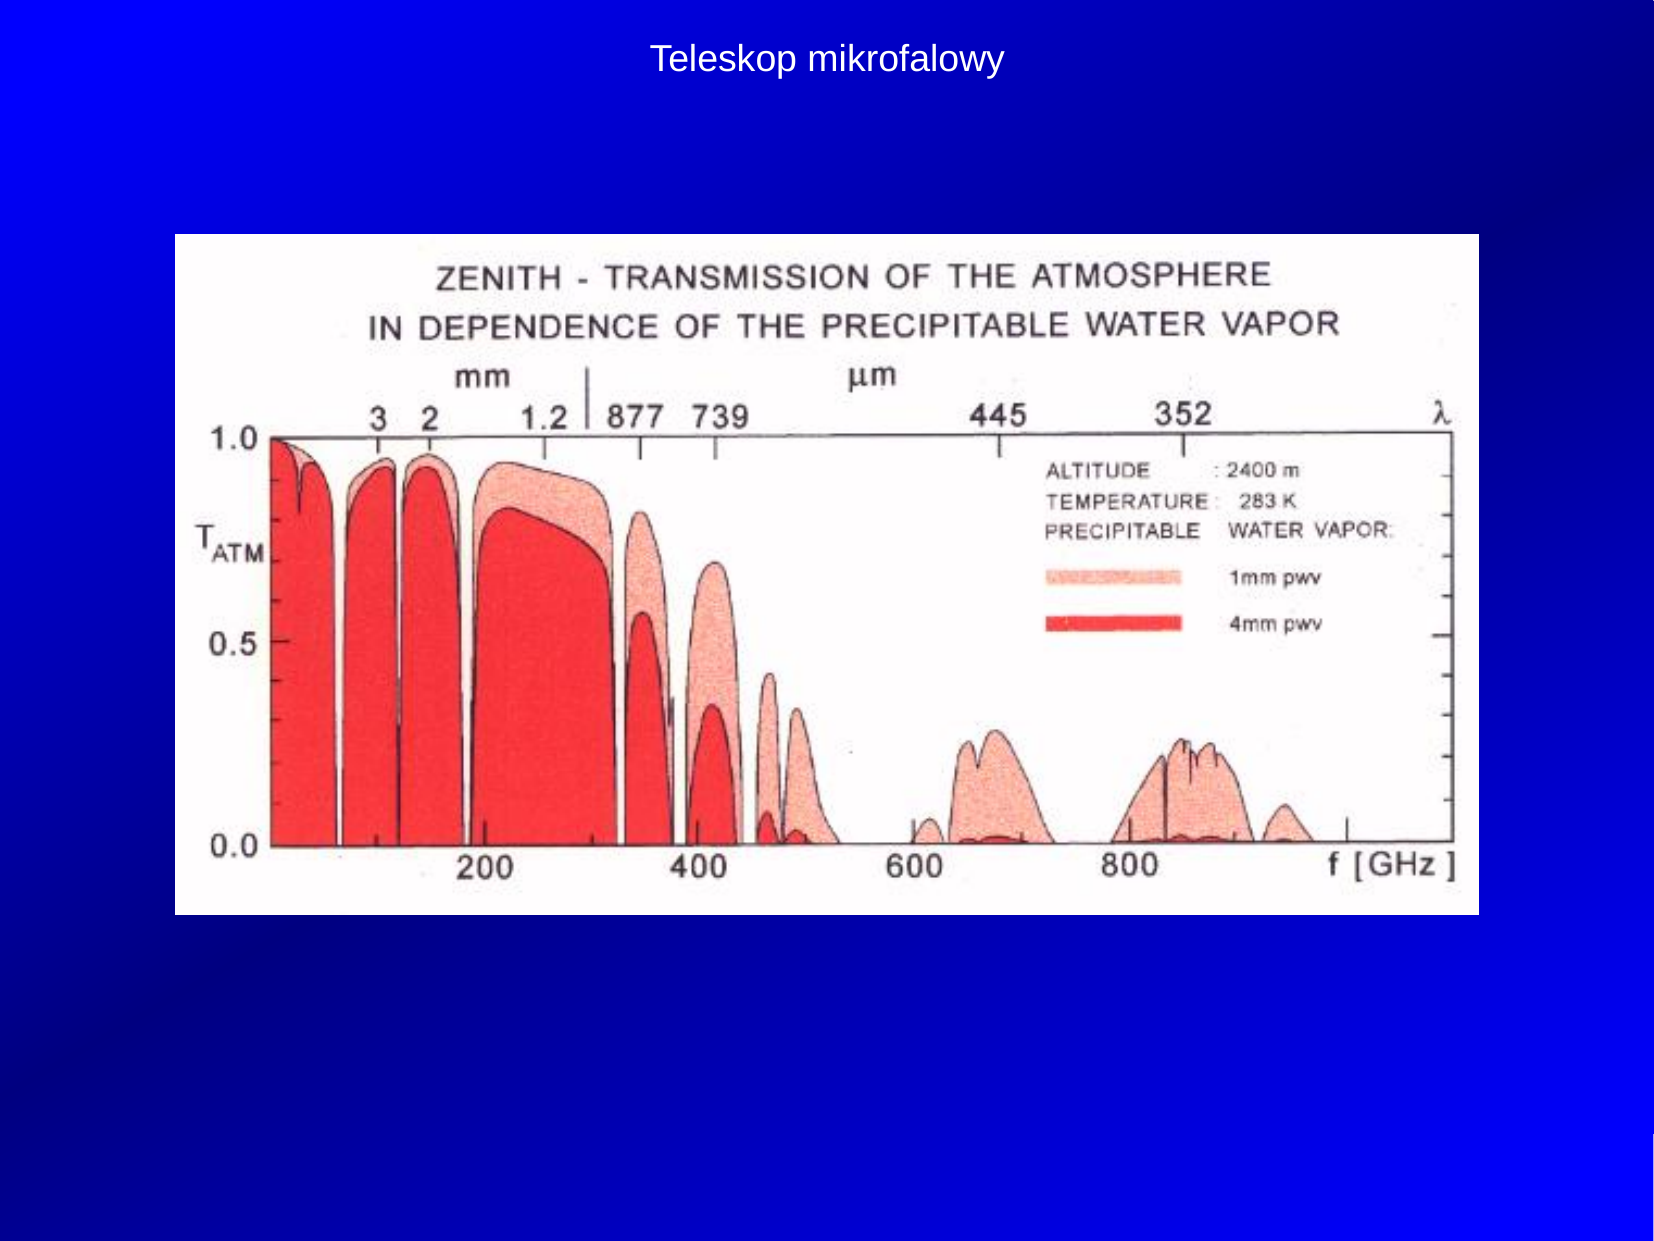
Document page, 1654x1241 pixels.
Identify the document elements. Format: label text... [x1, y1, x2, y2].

text_box Teleskop mikrofalowy [634, 29, 1020, 87]
picture [175, 234, 1479, 915]
